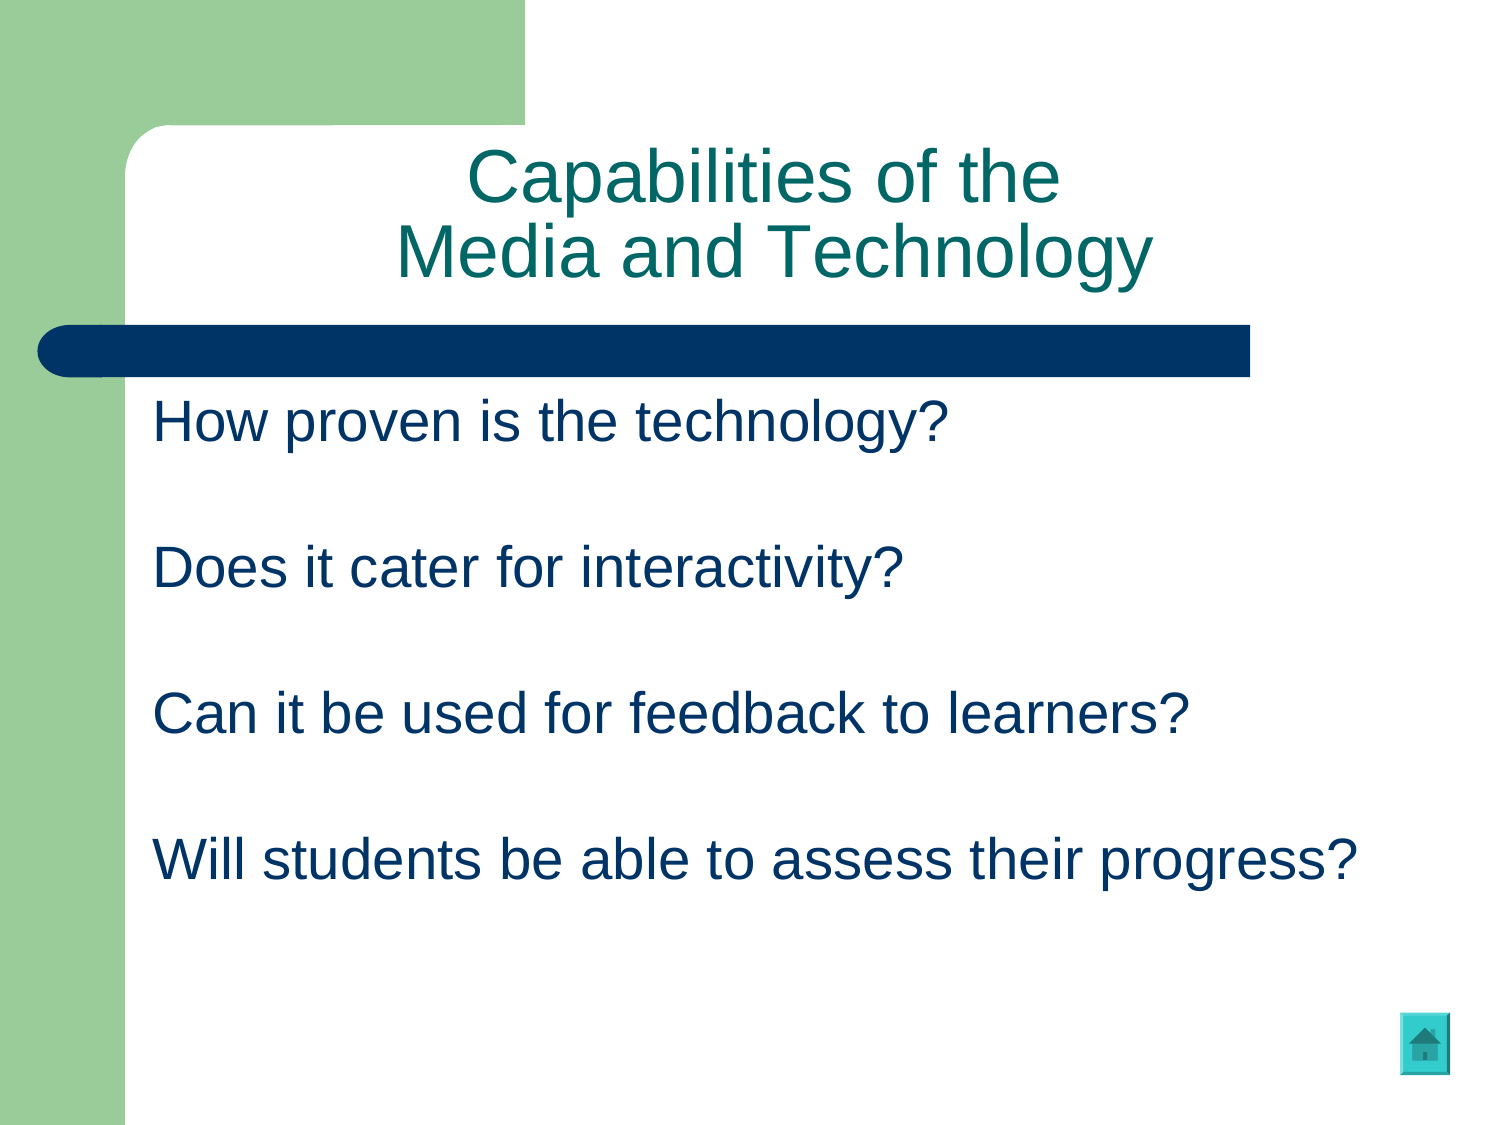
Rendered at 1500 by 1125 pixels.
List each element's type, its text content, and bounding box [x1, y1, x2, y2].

title Capabilities of the Media and Technology [136, 123, 1414, 301]
text_box [1401, 1012, 1451, 1076]
list How proven is the technology? Does it cater for interactivity? Can it be used for feedback to learners? Will students be able to assess their progress? [137, 387, 1400, 999]
